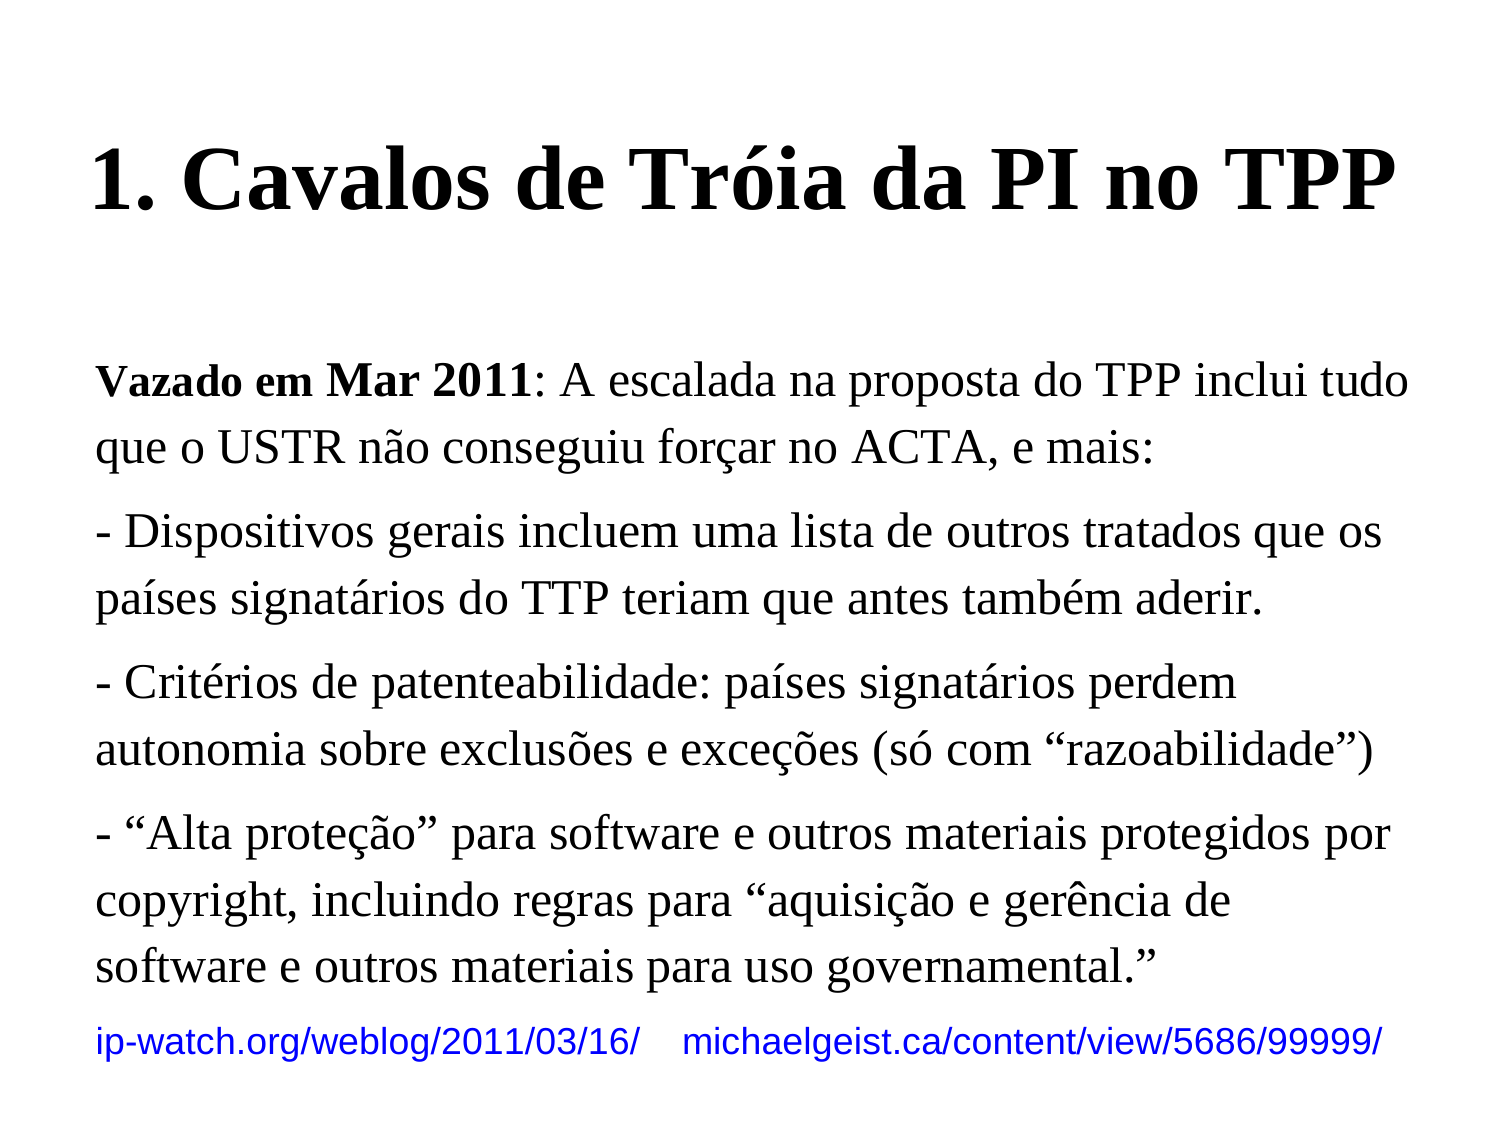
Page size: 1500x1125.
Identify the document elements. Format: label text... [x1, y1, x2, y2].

text_box Vazado em Mar 2011: A escalada na proposta do TPP inclui tudo que o USTR não conseguiu forçar no ACTA, e mais: - Dispositivos gerais incluem uma lista de outros tratados que os países signatários do TTP teriam que antes também aderir. - Critérios de patenteabilidade: países signatários perdem autonomia sobre exclusões e exceções (só com “razoabilidade”) - “Alta proteção” para software e outros materiais protegidos por copyright, incluindo regras para “aquisição e gerência de software e outros materiais para uso governamental.” ip-watch.org/weblog/2011/03/16/ michaelgeist.ca/content/view/5686/99999/ [80, 333, 1430, 1070]
title 1. Cavalos de Tróia da PI no TPP [58, 52, 1430, 307]
